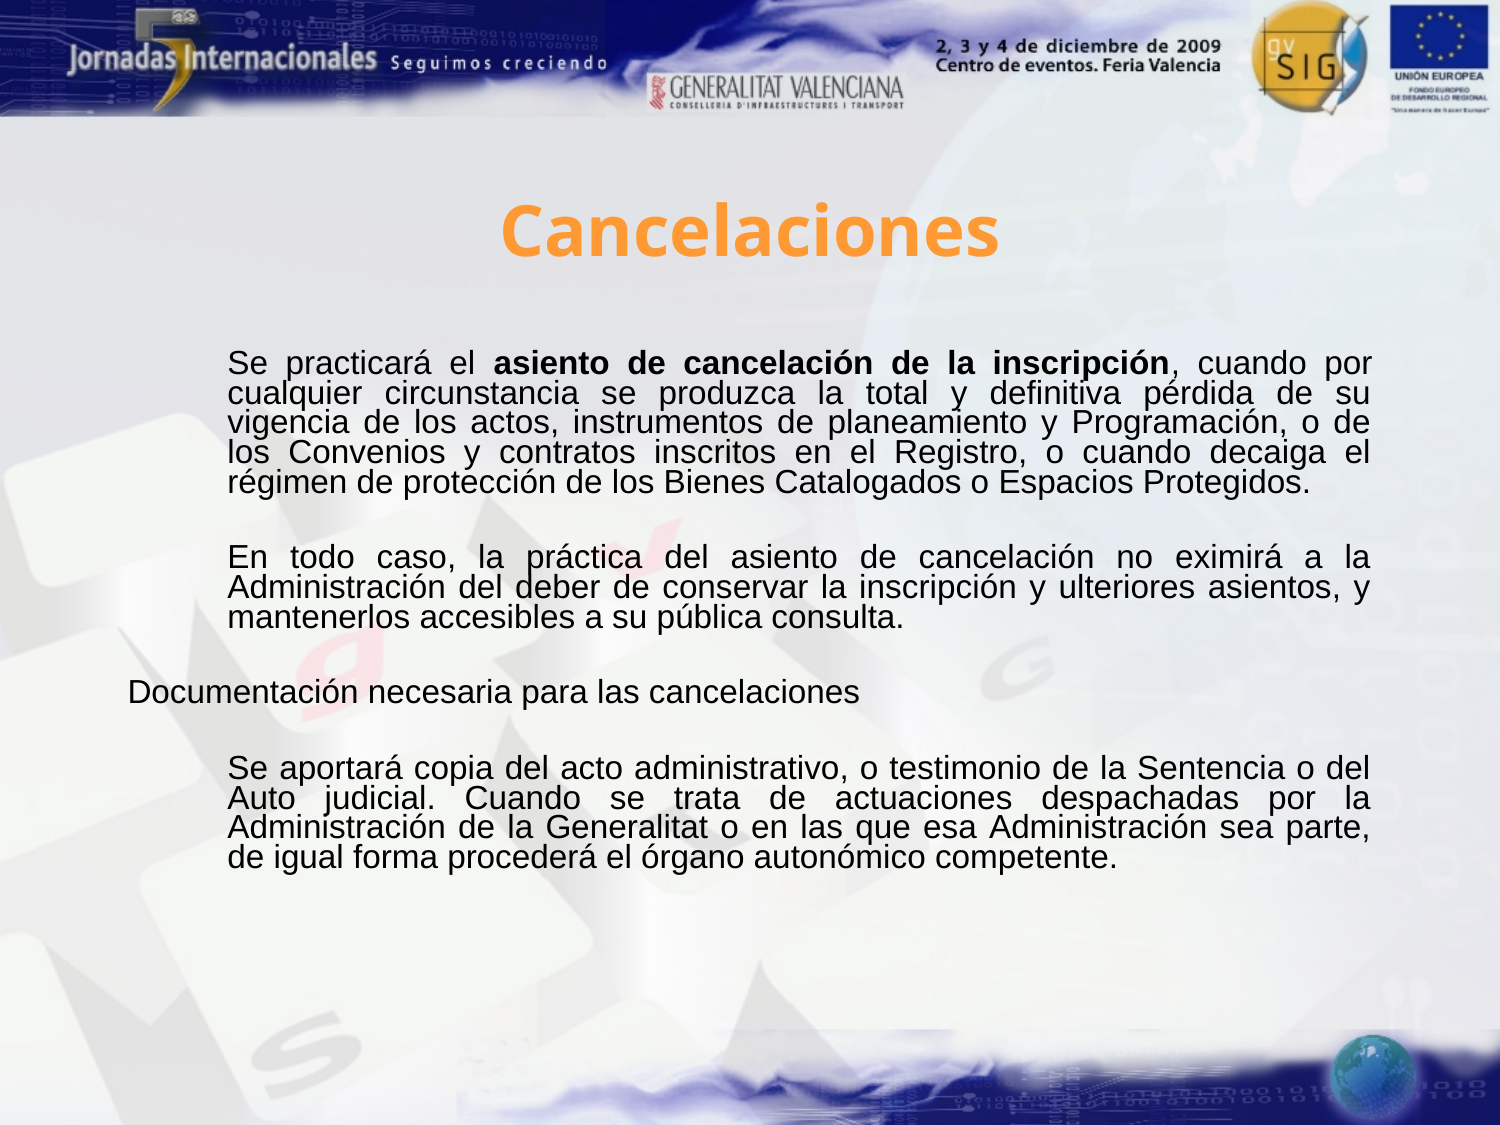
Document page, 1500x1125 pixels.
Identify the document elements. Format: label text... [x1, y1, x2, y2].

list Se practicará el asiento de cancelación de la inscripción, cuando por cualquier circunstancia se produzca la total y definitiva pérdida de su vigencia de los actos, instrumentos de planeamiento y Programación, o de los Convenios y contratos inscritos en el Registro, o cuando decaiga el régimen de protección de los Bienes Catalogados o Espacios Protegidos. En todo caso, la práctica del asiento de cancelación no eximirá a la Administración del deber de conservar la inscripción y ulteriores asientos, y mantenerlos accesibles a su pública consulta. Documentación necesaria para las cancelaciones Se aportará copia del acto administrativo, o testimonio de la Sentencia o del Auto judicial. Cuando se trata de actuaciones despachadas por la Administración de la Generalitat o en las que esa Administración sea parte, de igual forma procederá el órgano autonómico competente. [112, 298, 1388, 1043]
picture [0, 0, 1500, 162]
picture [0, 293, 1500, 1125]
text_box Cancelaciones [0, 162, 1500, 293]
